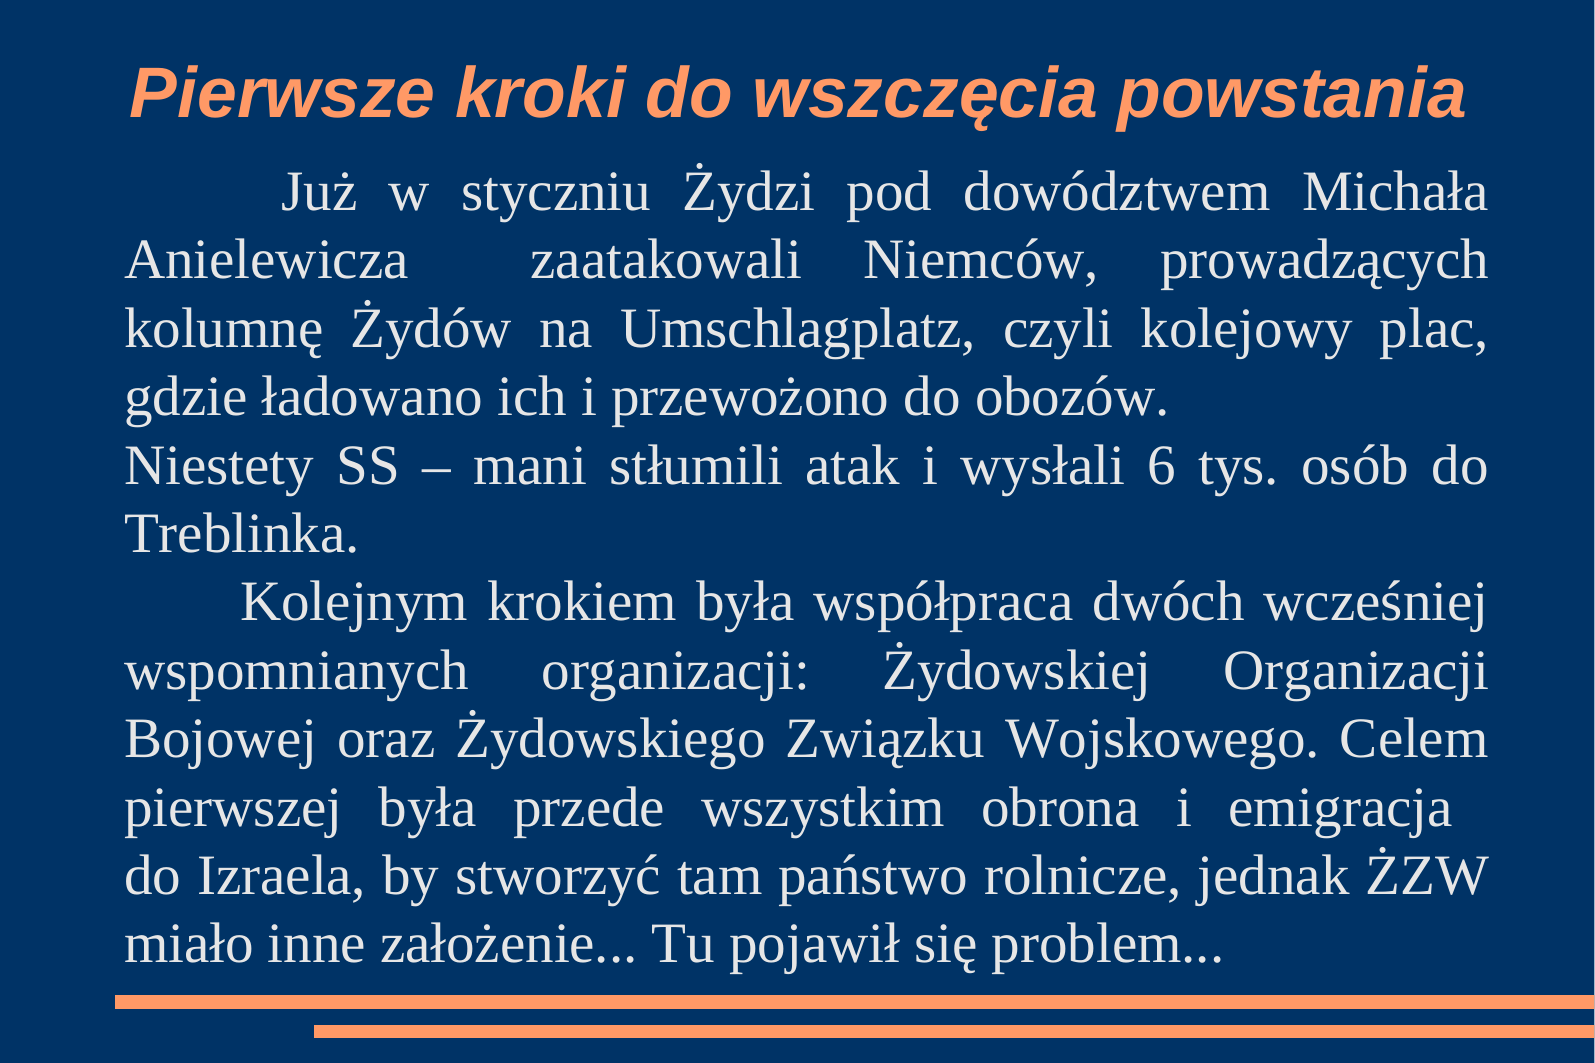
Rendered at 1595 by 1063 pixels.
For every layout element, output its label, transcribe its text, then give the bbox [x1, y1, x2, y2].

list Już w styczniu Żydzi pod dowództwem Michała Anielewicza zaatakowali Niemców, prowadzących kolumnę Żydów na Umschlagplatz, czyli kolejowy plac, gdzie ładowano ich i przewożono do obozów. Niestety SS – mani stłumili atak i wysłali 6 tys. osób do Treblinka. Kolejnym krokiem była współpraca dwóch wcześniej wspomnianych organizacji: Żydowskiej Organizacji Bojowej oraz Żydowskiego Związku Wojskowego. Celem pierwszej była przede wszystkim obrona i emigracja do Izraela, by stworzyć tam państwo rolnicze, jednak ŻZW miało inne założenie... Tu pojawił się problem... [124, 153, 1512, 986]
title Pierwsze kroki do wszczęcia powstania [129, 0, 1492, 153]
